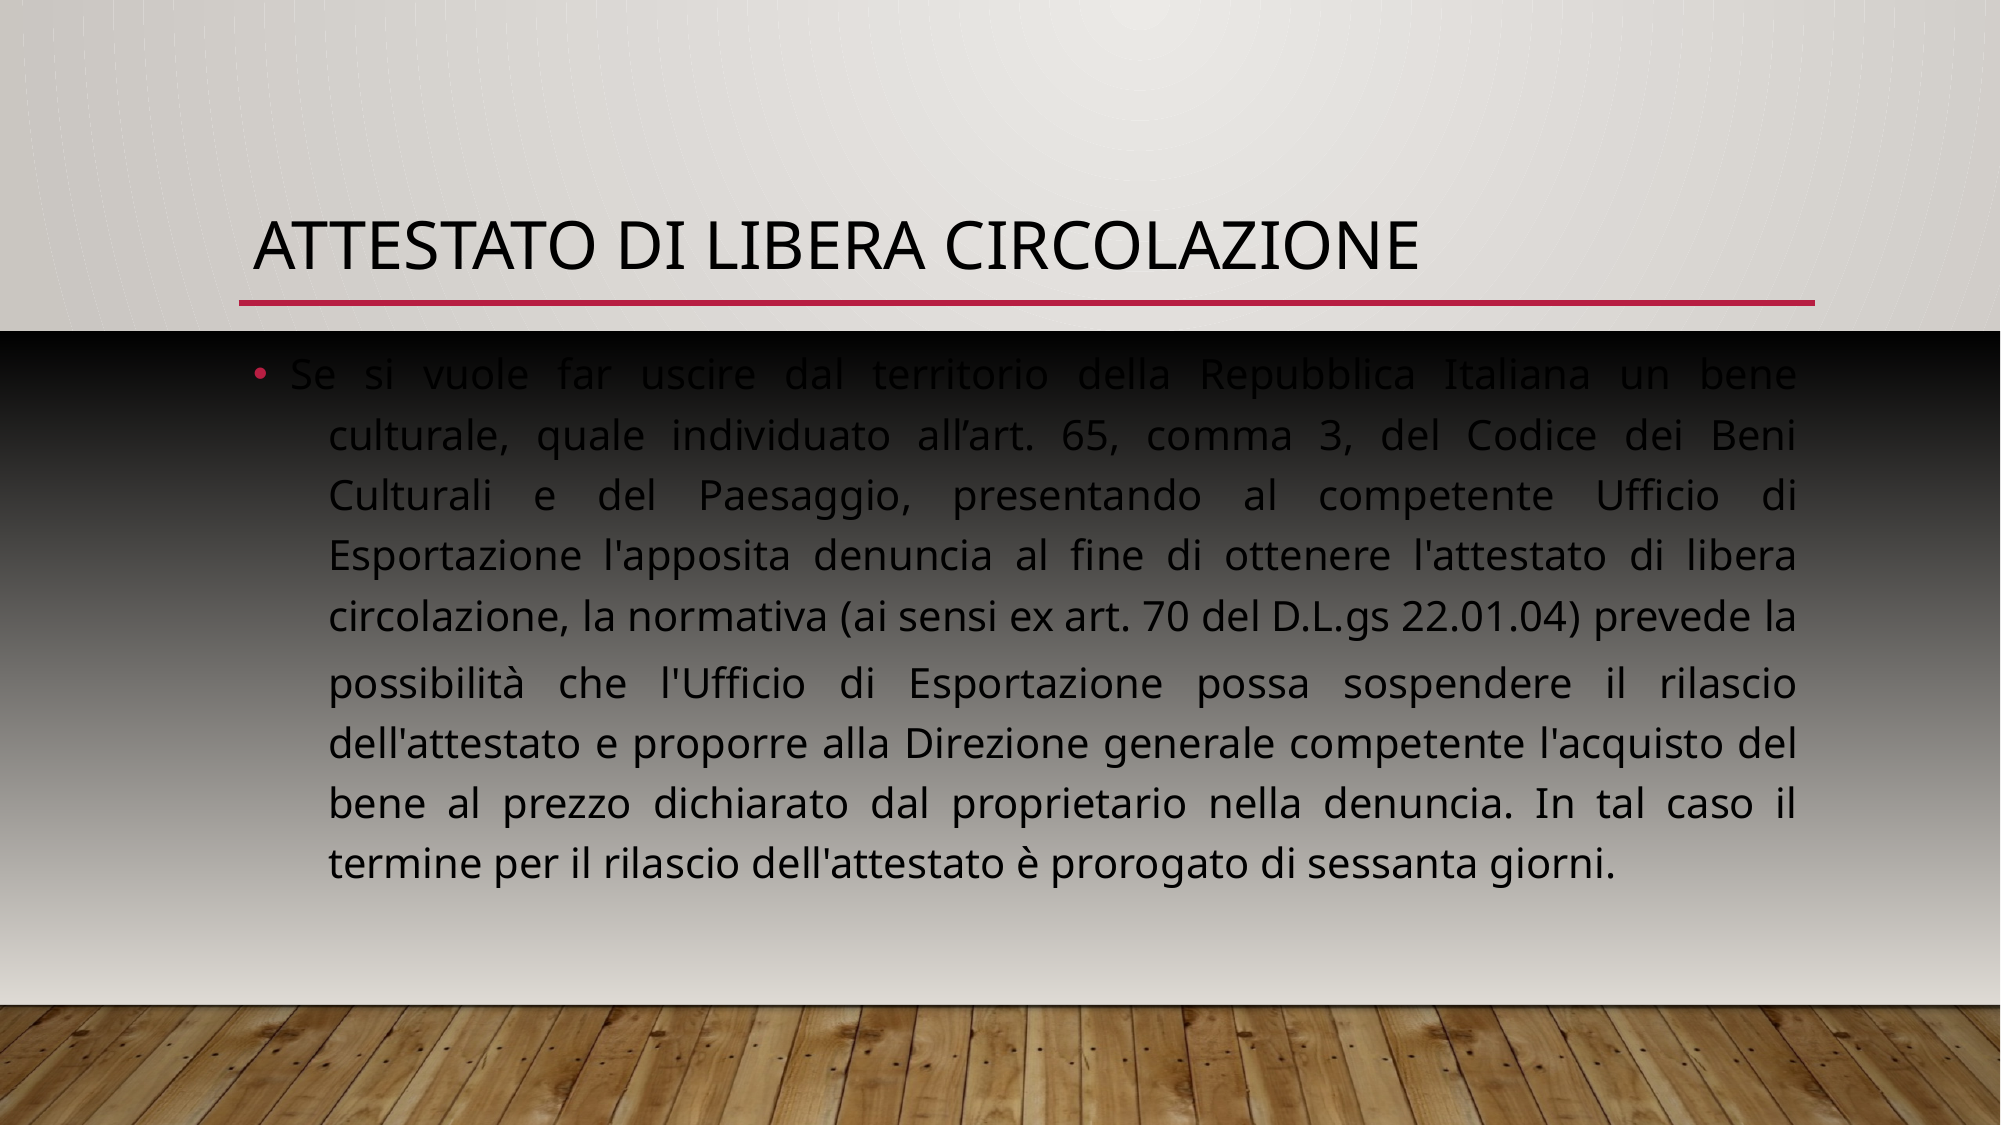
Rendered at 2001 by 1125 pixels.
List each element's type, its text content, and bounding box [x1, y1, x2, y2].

title Attestato di libera circolazione [238, 131, 1814, 305]
list Se si vuole far uscire dal territorio della Repubblica Italiana un bene culturale, quale individuato all’art. 65, comma 3, del Codice dei Beni Culturali e del Paesaggio, presentando al competente Ufficio di Esportazione l'apposita denuncia al fine di ottenere l'attestato di libera circolazione, la normativa (ai sensi ex art. 70 del D.L.gs 22.01.04) prevede la possibilità che l'Ufficio di Esportazione possa sospendere il rilascio dell'attestato e proporre alla Direzione generale competente l'acquisto del bene al prezzo dichiarato dal proprietario nella denuncia. In tal caso il termine per il rilascio dell'attestato è prorogato di sessanta giorni. [238, 330, 1814, 897]
